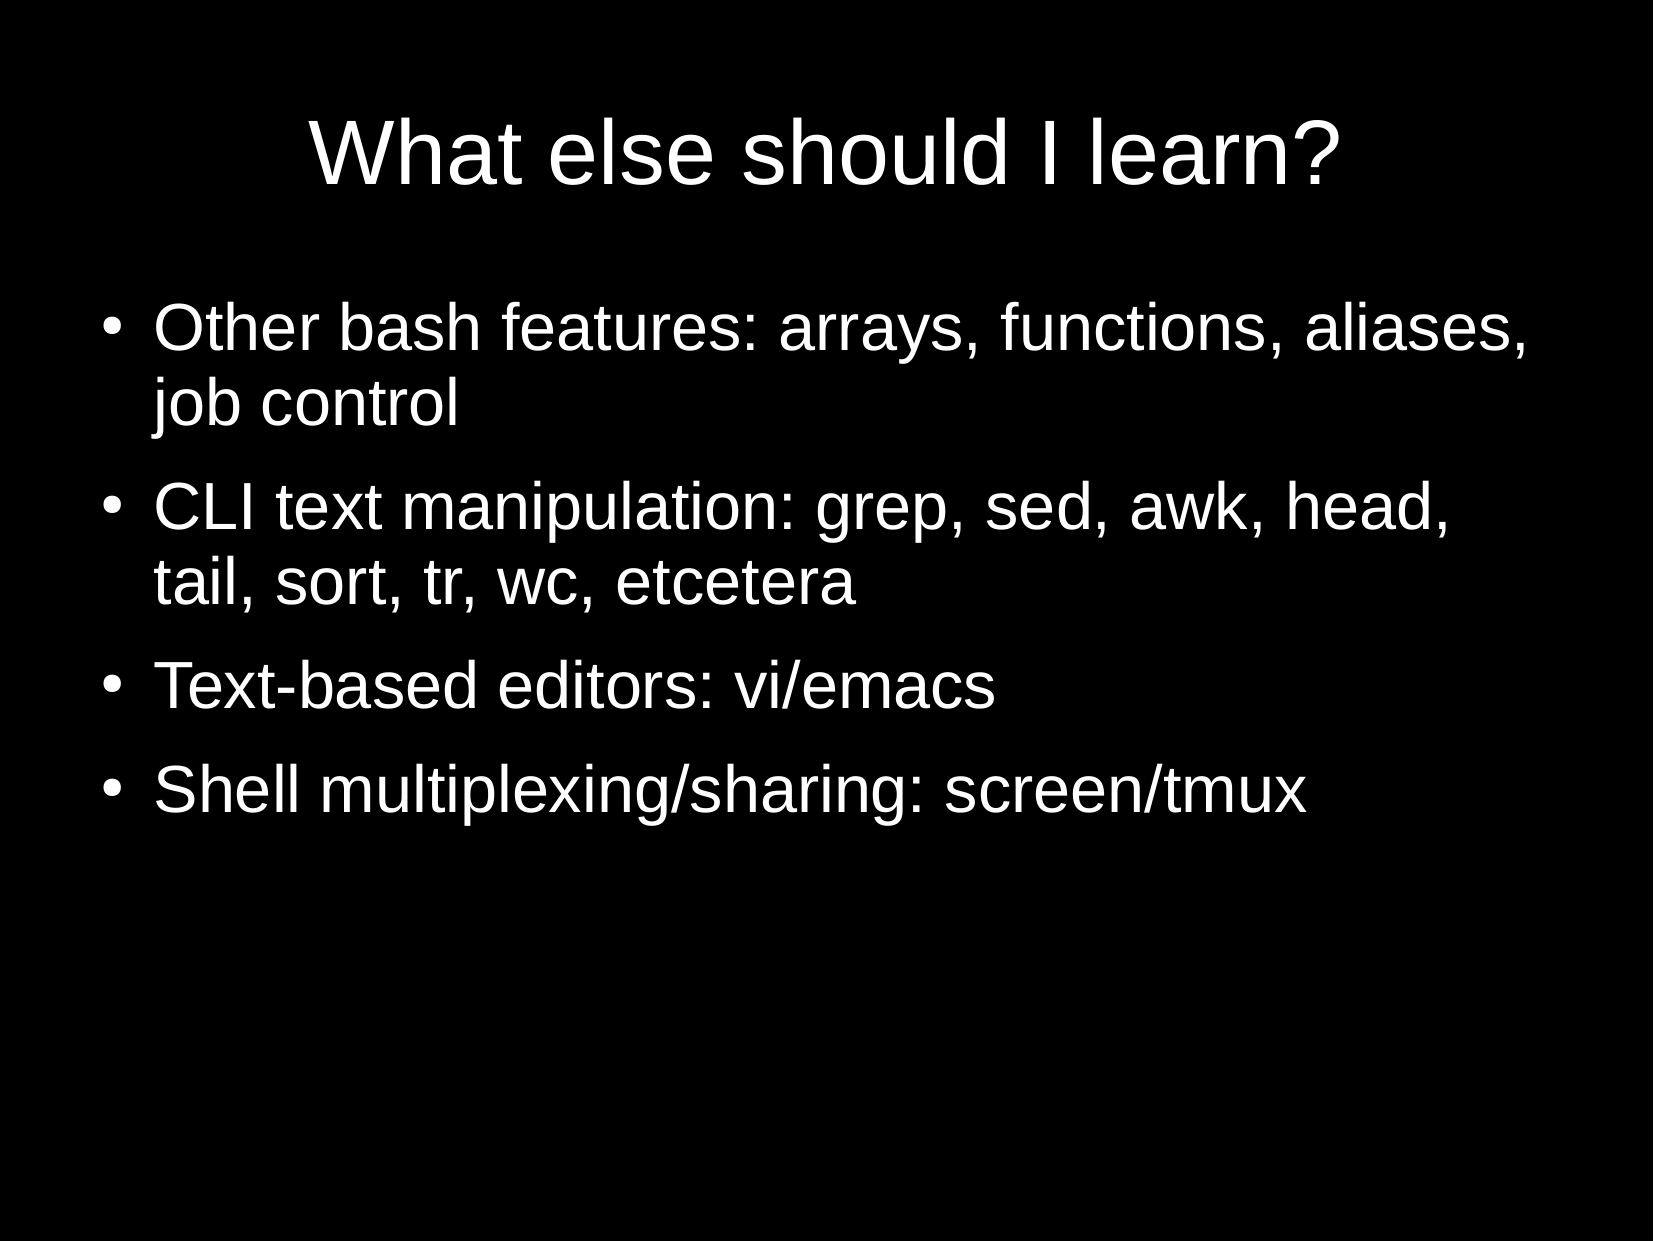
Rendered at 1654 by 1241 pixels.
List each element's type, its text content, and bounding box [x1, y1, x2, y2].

title What else should I learn? [82, 49, 1571, 257]
list Other bash features: arrays, functions, aliases, job control CLI text manipulation: grep, sed, awk, head, tail, sort, tr, wc, etcetera Text-based editors: vi/emacs Shell multiplexing/sharing: screen/tmux [82, 290, 1538, 1010]
